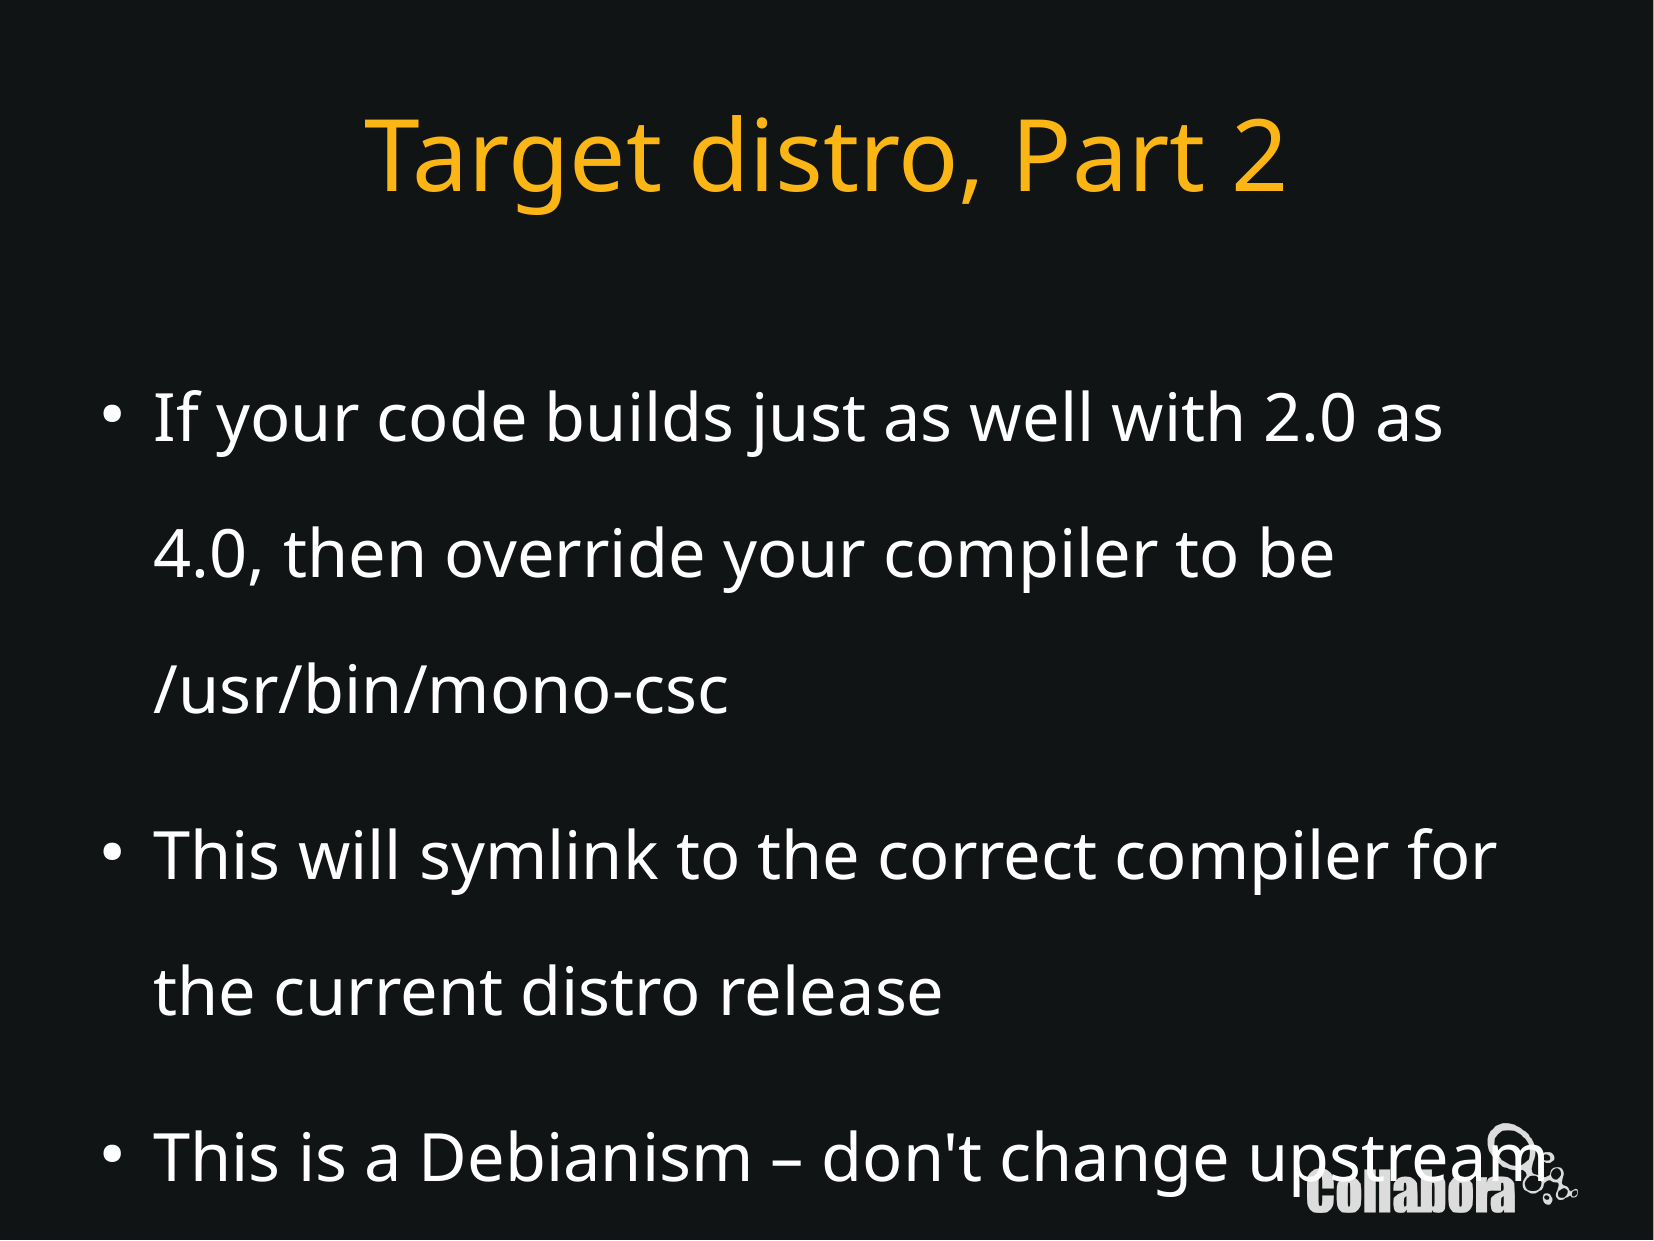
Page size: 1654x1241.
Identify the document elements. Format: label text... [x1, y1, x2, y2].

list If your code builds just as well with 2.0 as 4.0, then override your compiler to be /usr/bin/mono-csc This will symlink to the correct compiler for the current distro release This is a Debianism – don't change upstream [82, 324, 1571, 1109]
picture [1307, 1150, 1319, 1177]
title Target distro, Part 2 [82, 49, 1571, 257]
picture [1307, 1123, 1578, 1213]
